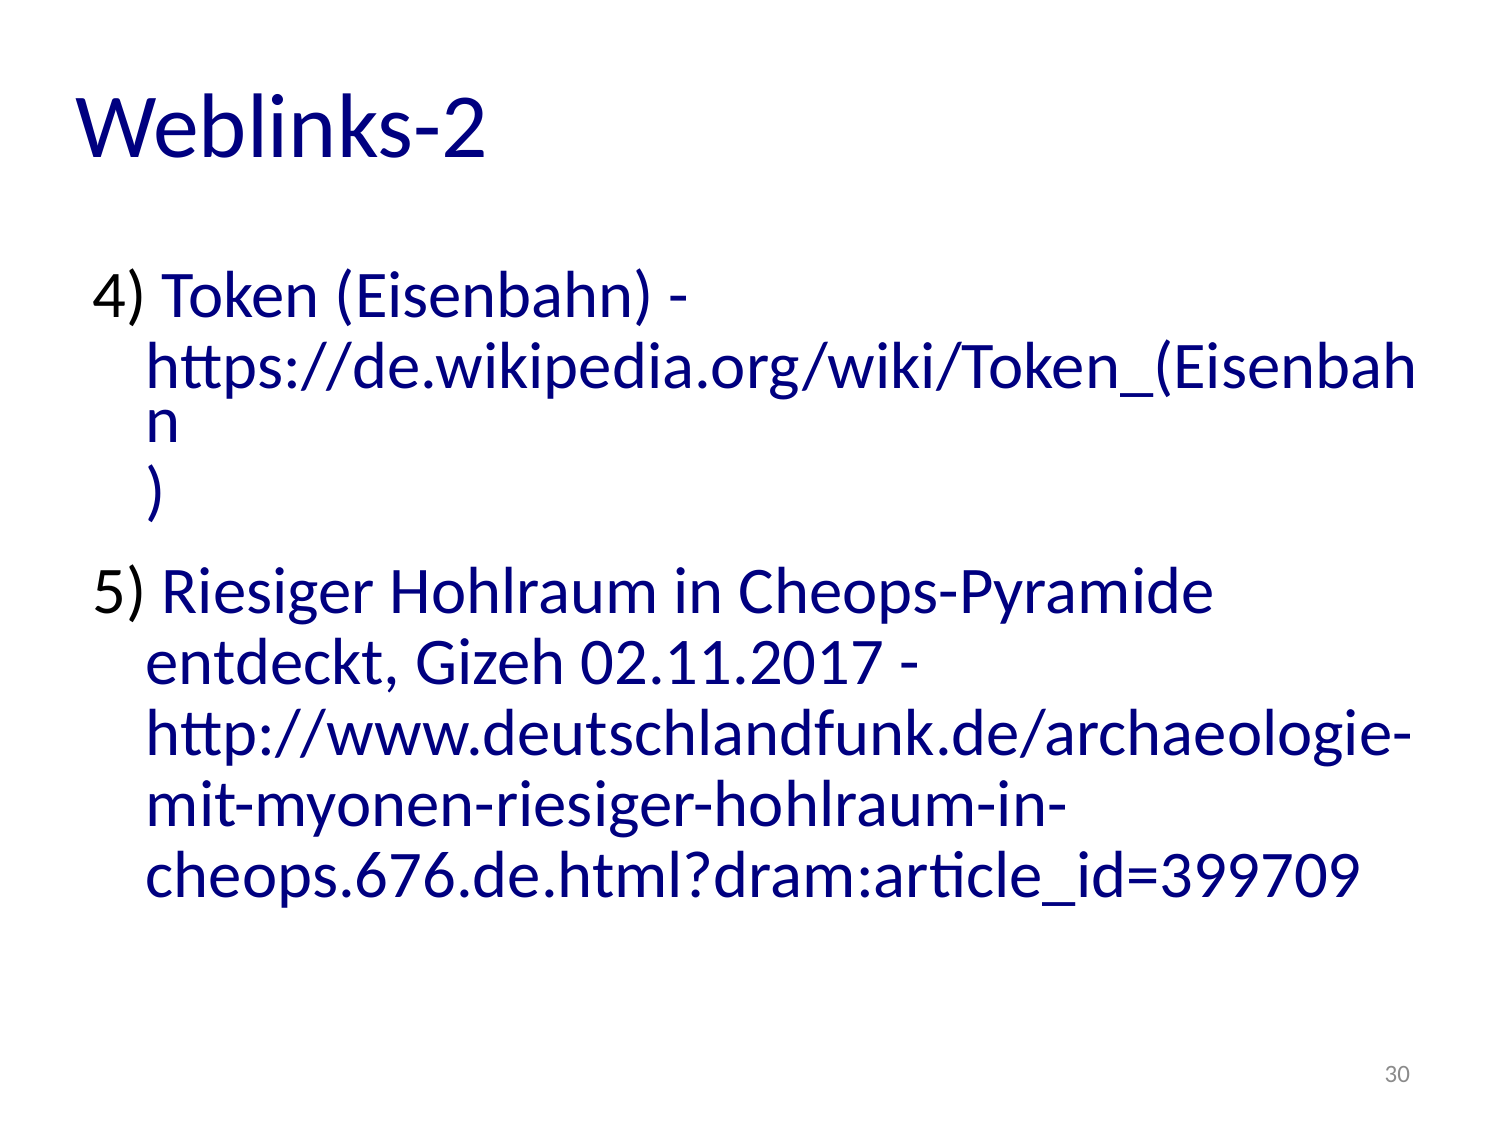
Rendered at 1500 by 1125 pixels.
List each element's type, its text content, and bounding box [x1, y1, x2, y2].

title Weblinks-2 [75, 47, 1425, 231]
list Token (Eisenbahn) - https://de.wikipedia.org/wiki/Token_(Eisenbahn) Riesiger Hohlraum in Cheops-Pyramide entdeckt, Gizeh 02.11.2017 - http://www.deutschlandfunk.de/archaeologie-mit-myonen-riesiger-hohlraum-in-cheops.676.de.html?dram:article_id=399709 [75, 263, 1425, 916]
